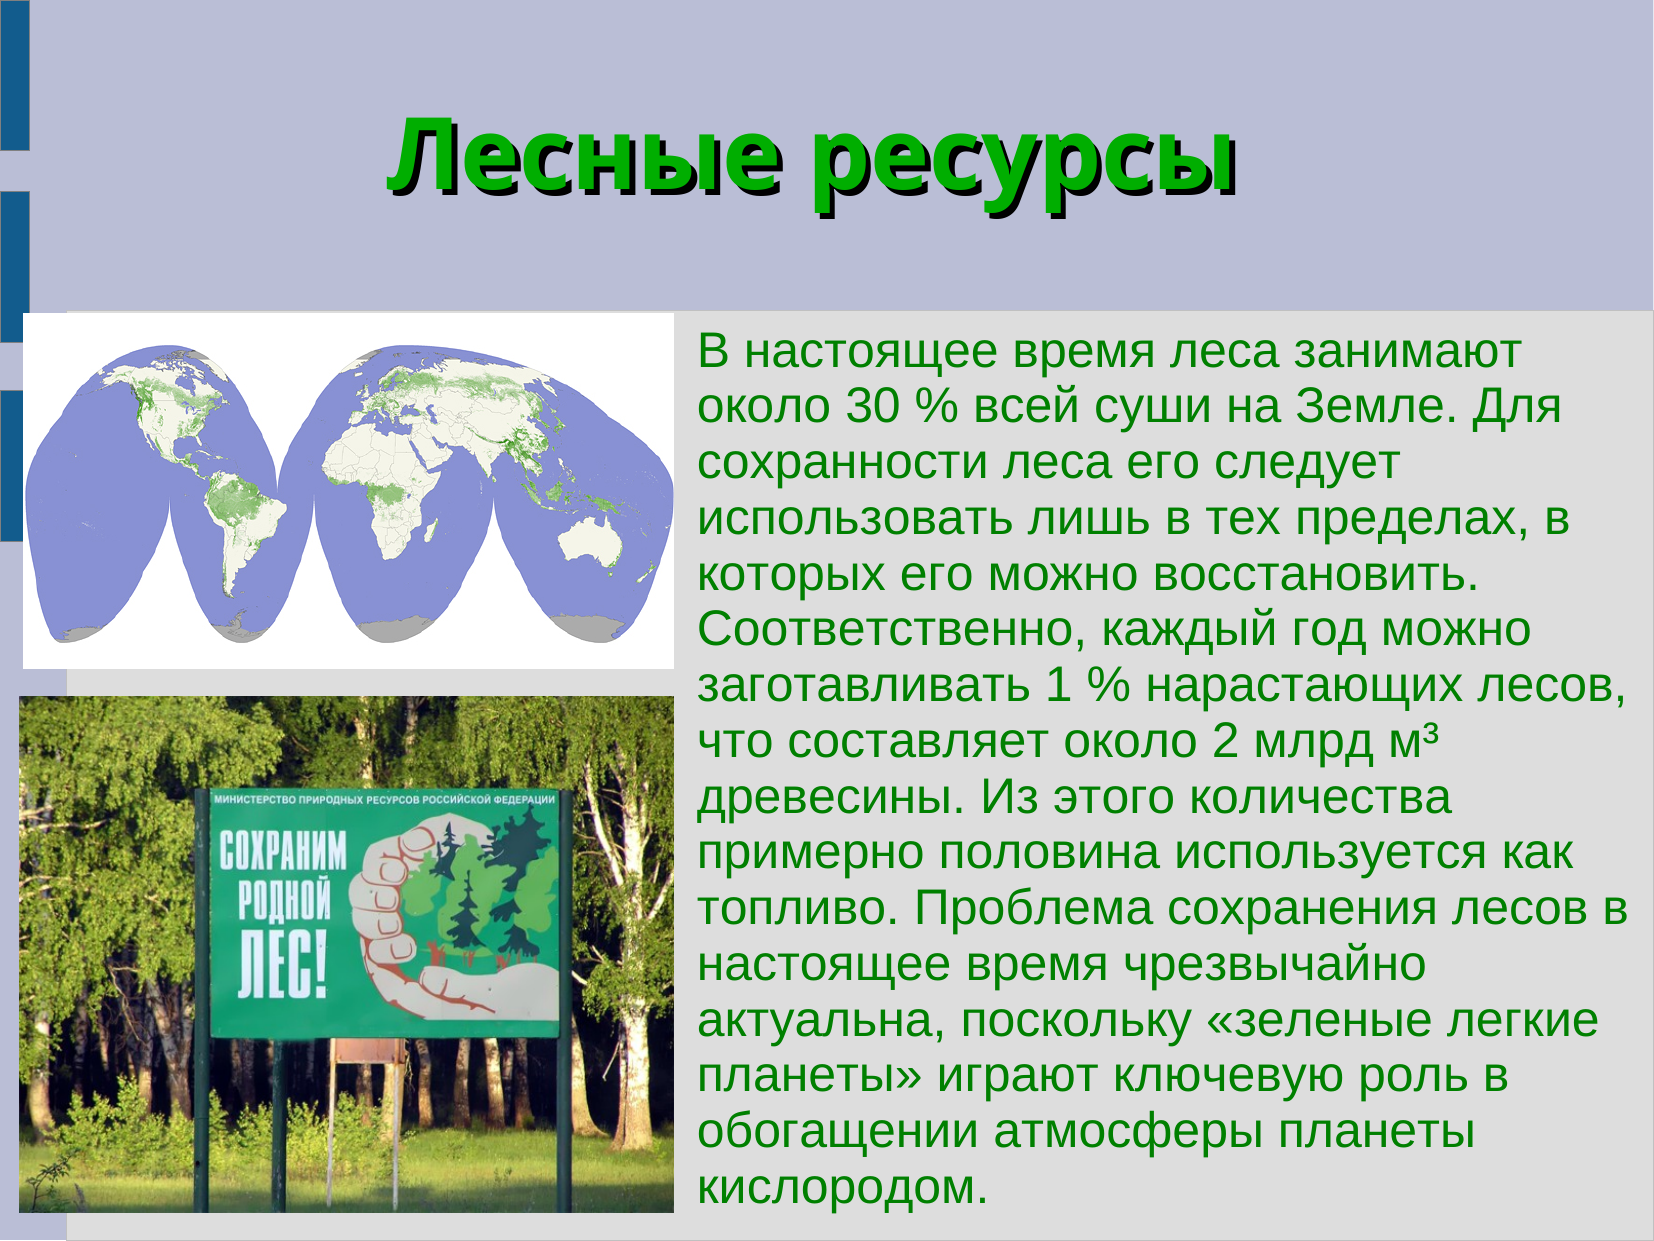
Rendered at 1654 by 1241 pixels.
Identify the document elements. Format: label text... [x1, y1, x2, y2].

picture [23, 313, 674, 669]
list В настоящее время леса занимают около 30 % всей суши на Земле. Для сохранности леса его следует использовать лишь в тех пределах, в которых его можно восстановить. Соответственно, каждый год можно заготавливать 1 % нарастающих лесов, что составляет около 2 млрд м³ древесины. Из этого количества примерно половина используется как топливо. Проблема сохранения лесов в настоящее время чрезвычайно актуальна, поскольку «зеленые легкие планеты» играют ключевую роль в обогащении атмосферы планеты кислородом. [625, 321, 1642, 1214]
picture [19, 696, 674, 1213]
title Лесные ресурсы [106, 47, 1519, 255]
